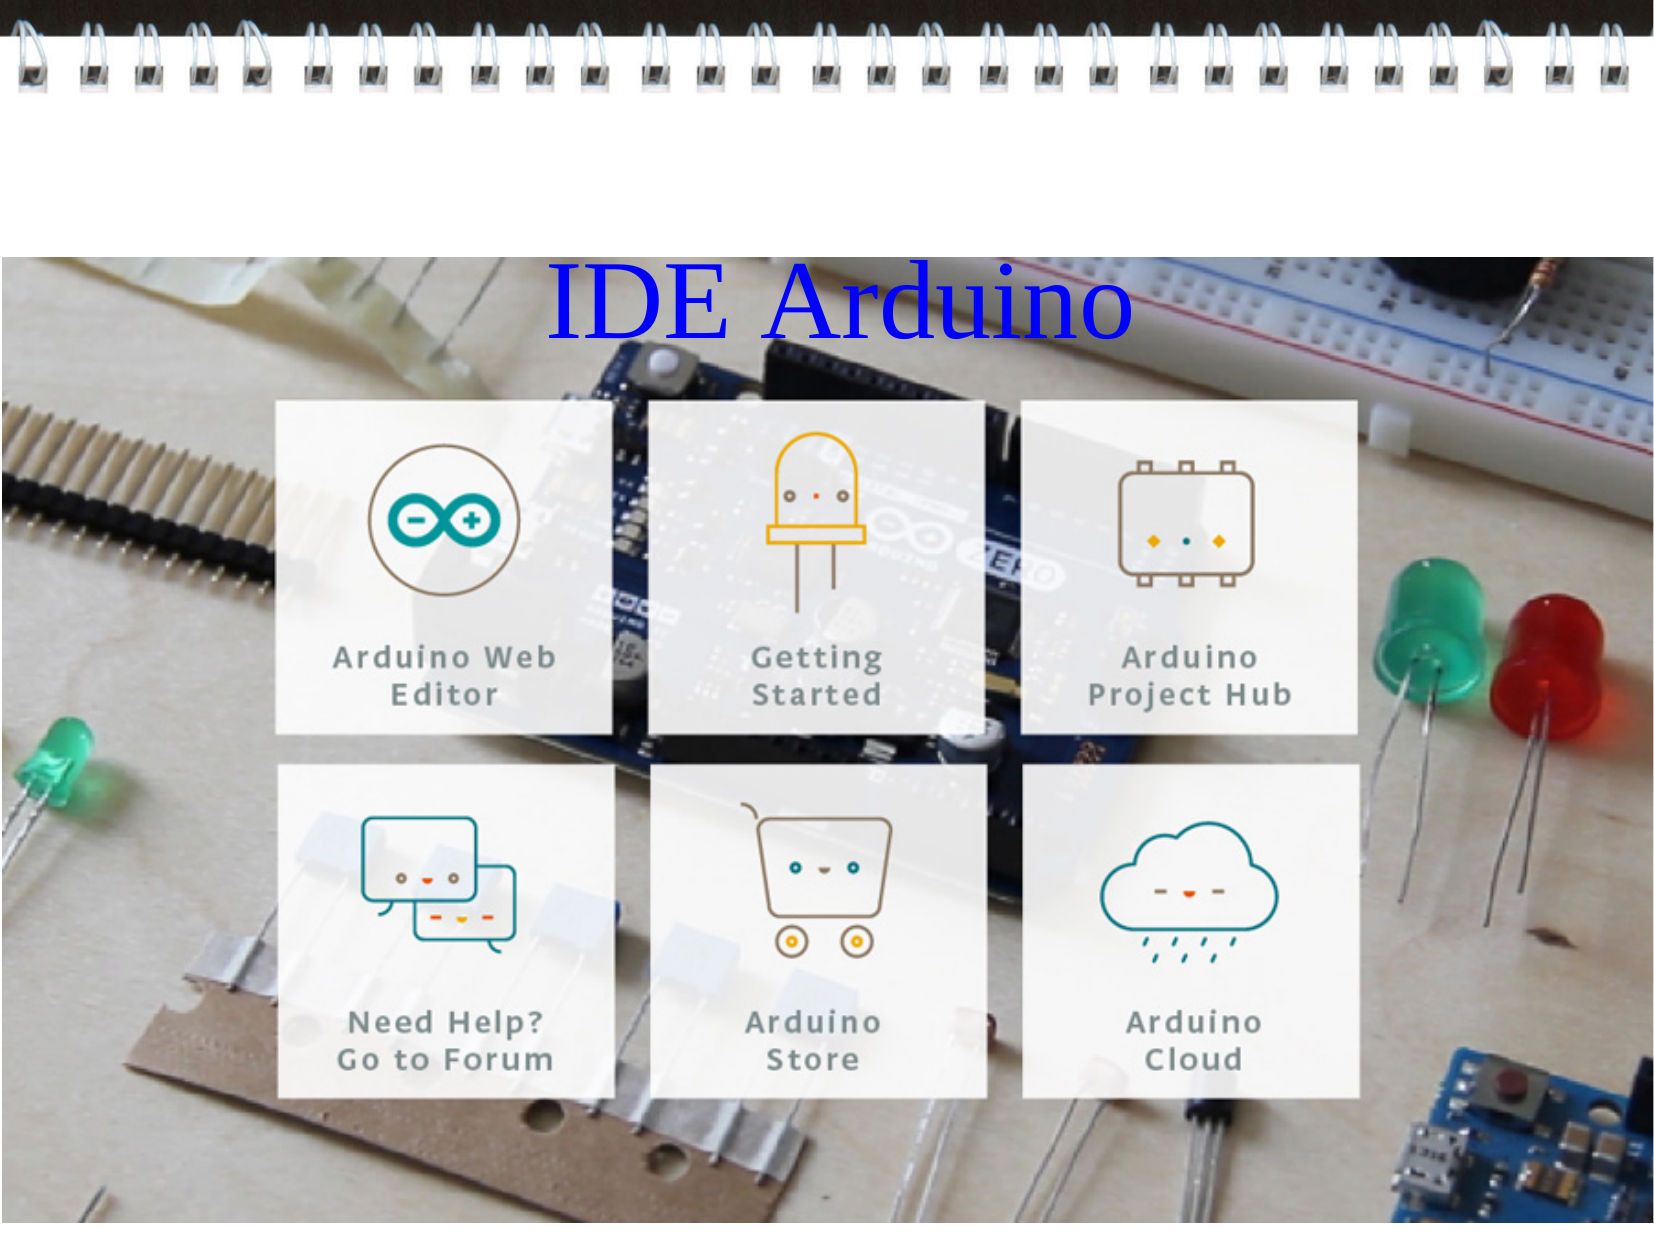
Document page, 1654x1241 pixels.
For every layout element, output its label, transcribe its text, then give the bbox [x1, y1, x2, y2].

picture [2, 257, 1654, 1223]
picture [0, 0, 1654, 156]
subtitle IDE Arduino [0, 232, 1646, 445]
